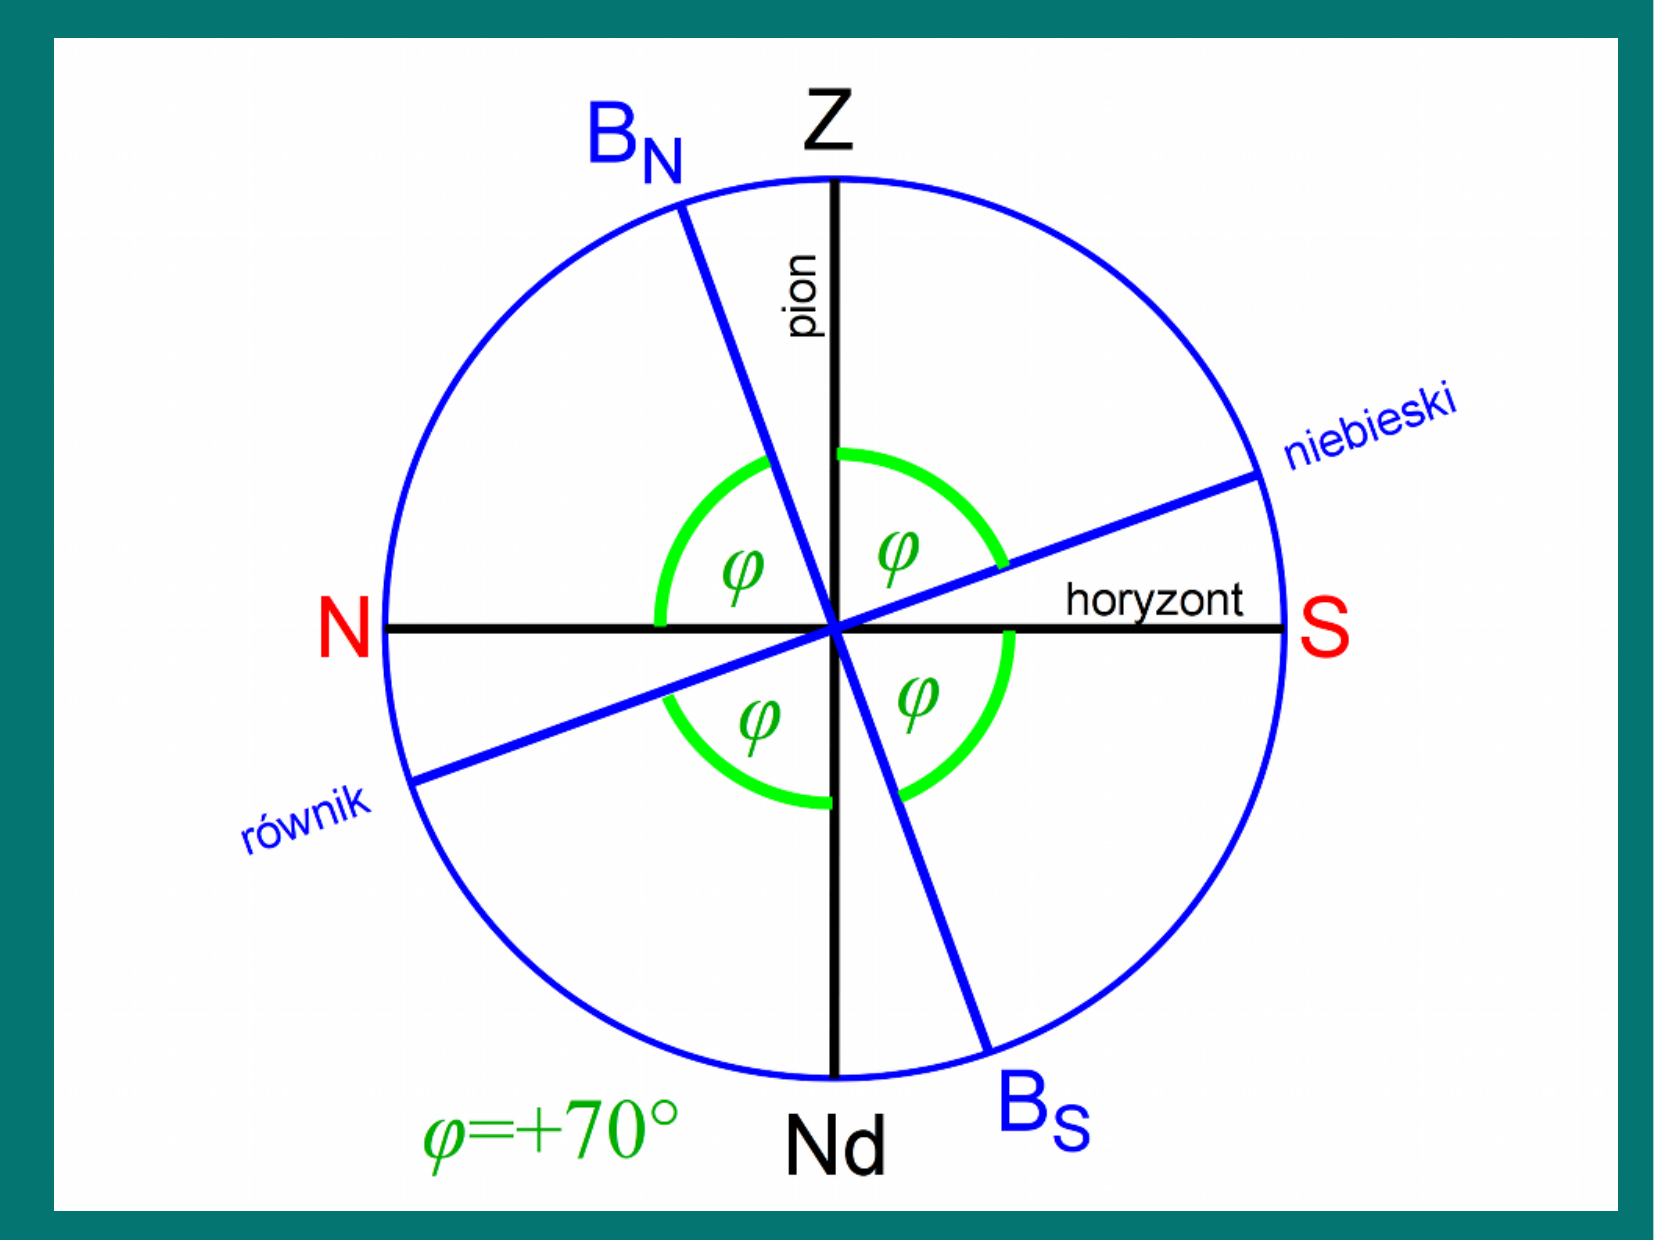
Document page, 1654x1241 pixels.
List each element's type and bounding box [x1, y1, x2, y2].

picture [54, 38, 1618, 1211]
